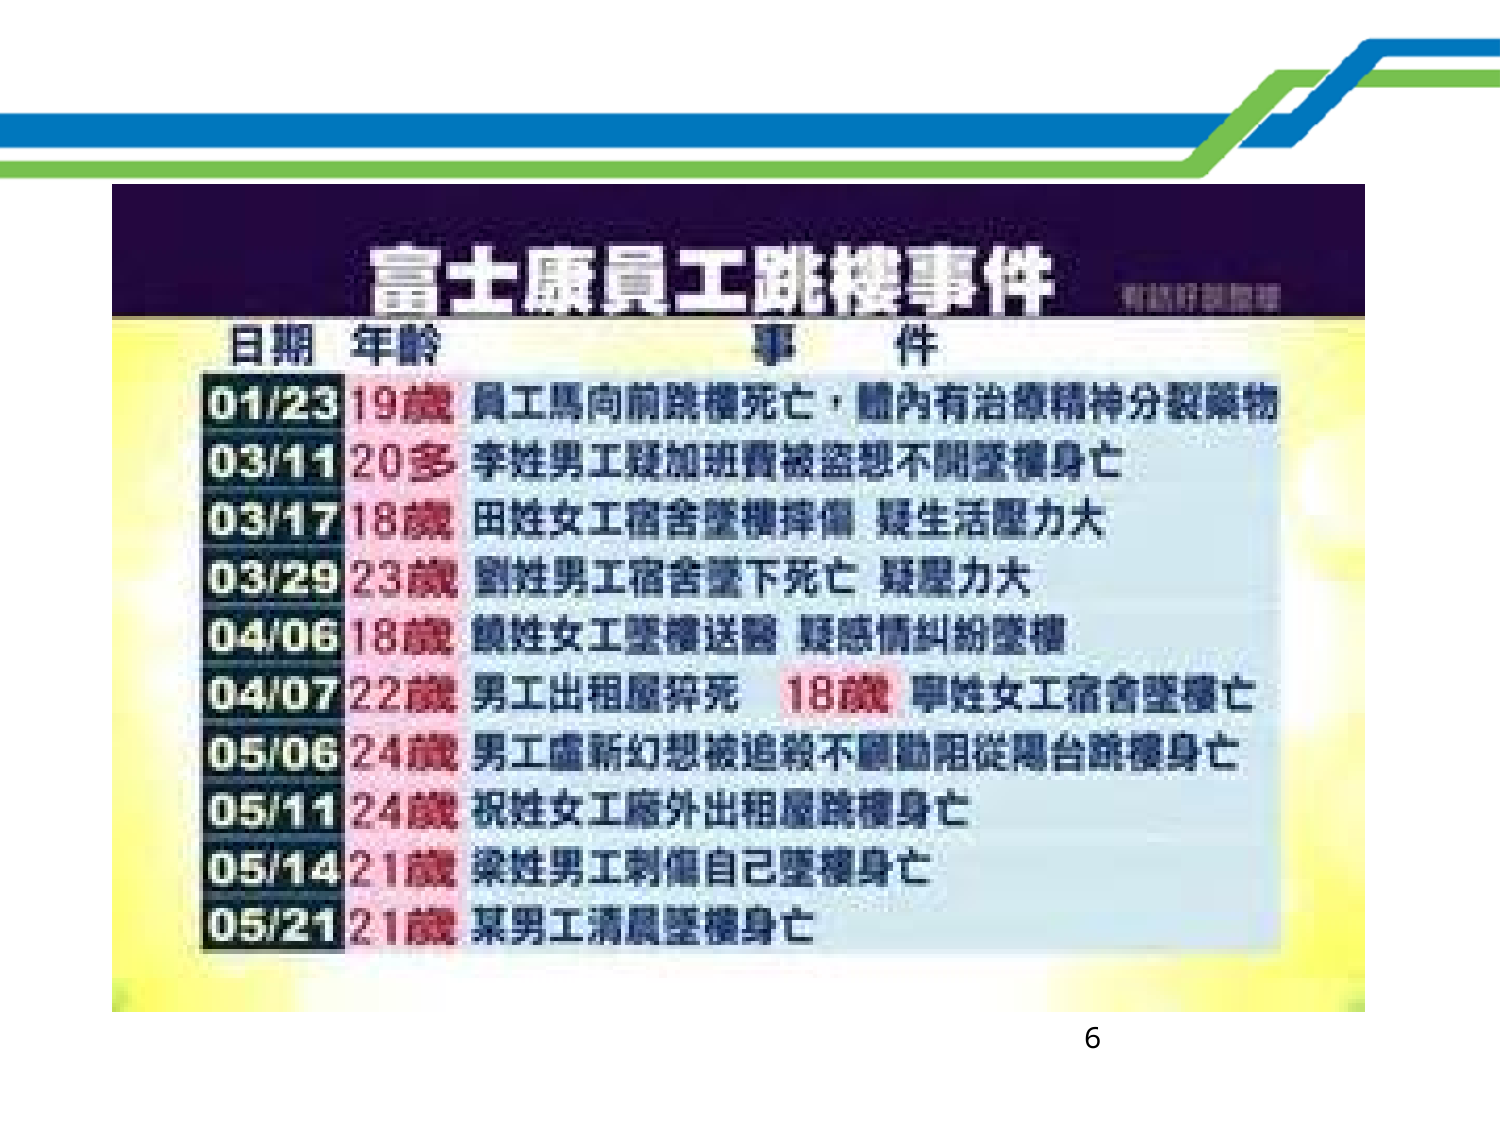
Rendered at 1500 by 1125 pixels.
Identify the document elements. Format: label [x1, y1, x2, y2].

text_box [1069, 1011, 1382, 1087]
picture [112, 184, 1365, 1012]
